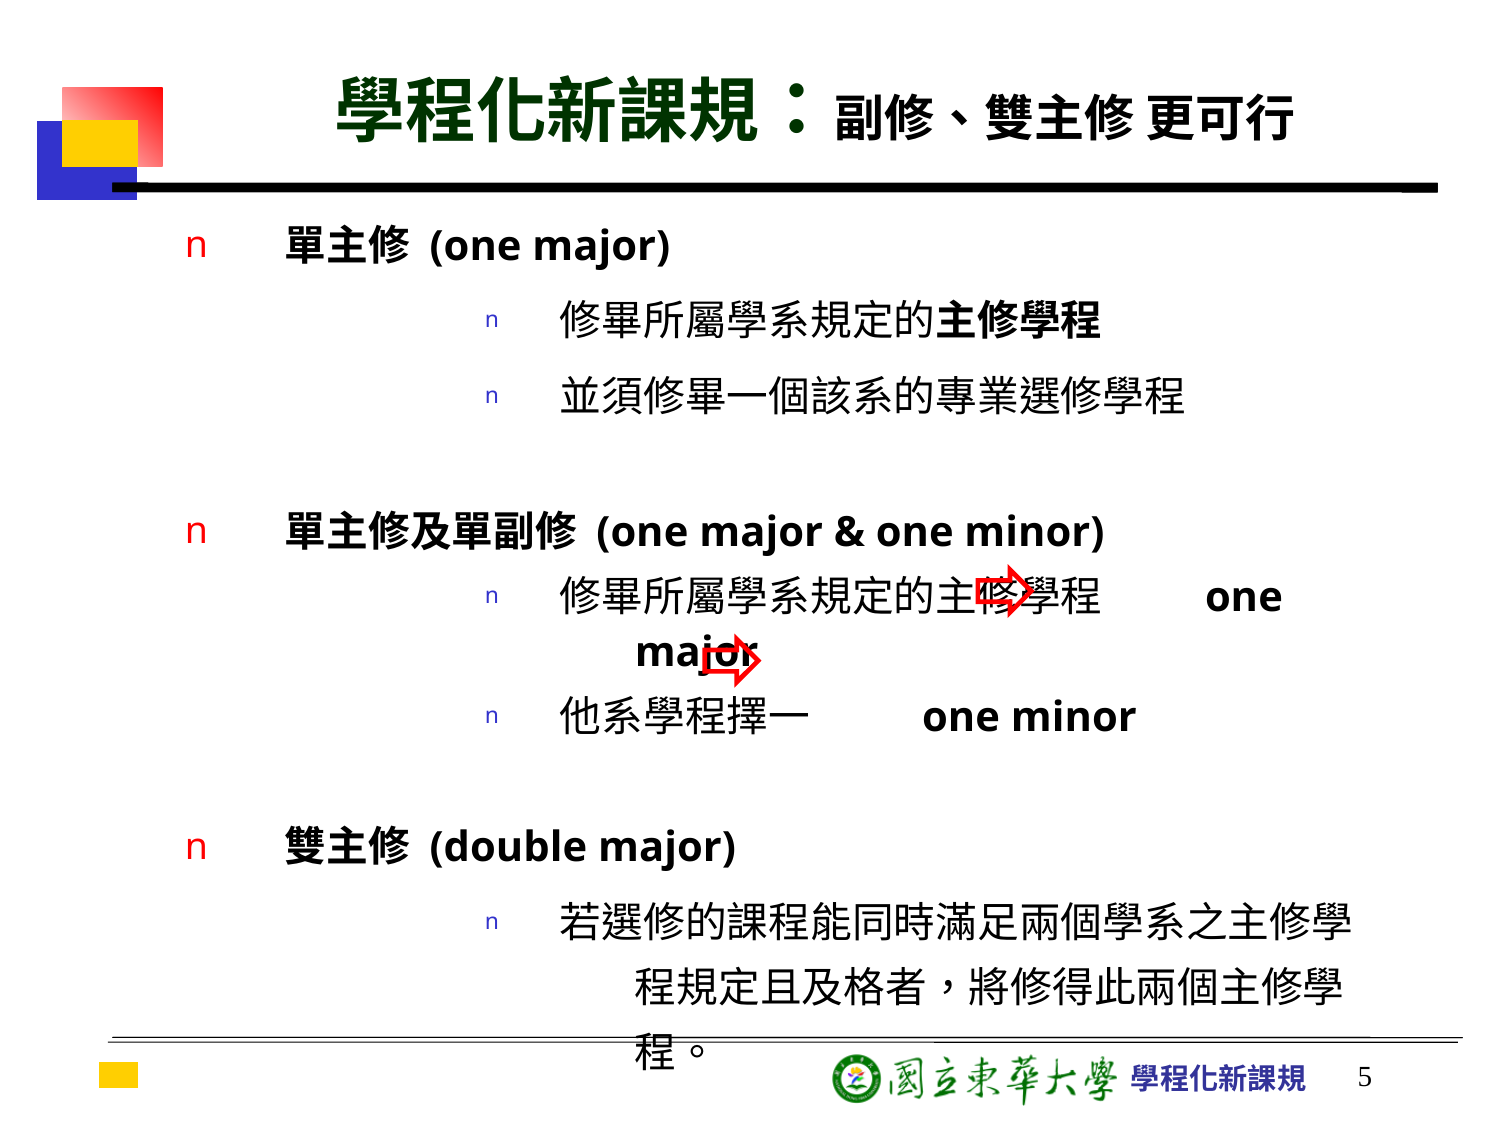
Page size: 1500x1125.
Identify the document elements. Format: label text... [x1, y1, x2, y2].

text_box 學程化新課規：副修、雙主修 更可行 [286, 54, 1355, 152]
text_box 單主修 (one major) 修畢所屬學系規定的主修學程 並須修畢一個該系的專業選修學程 單主修及單副修 (one major & one minor) 修畢所屬學系規定的主修學程 one major 他系學程擇一 one minor 雙主修 (double major) 若選修的課程能同時滿足兩個學系之主修學程規定且及格者，將修得此兩個主修學程。 [169, 210, 1389, 1038]
text_box 5 [1342, 1050, 1468, 1101]
